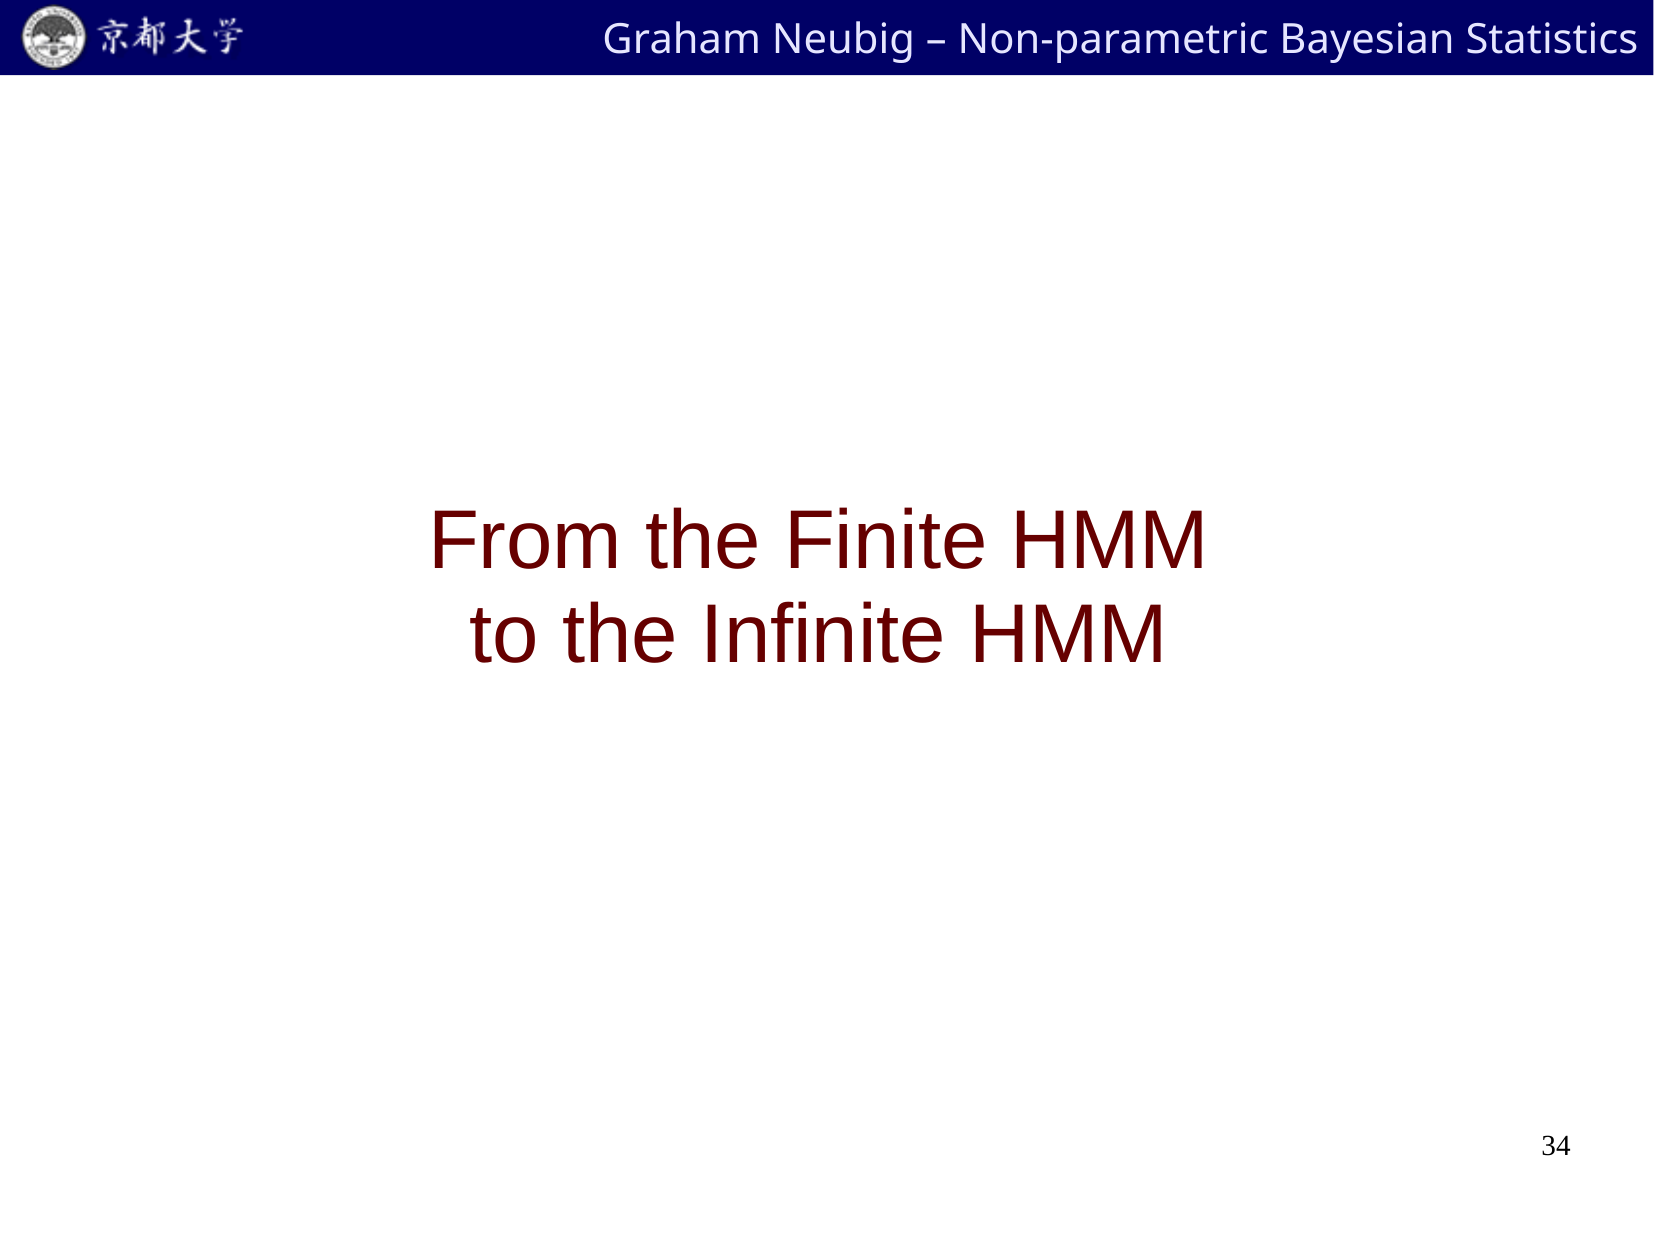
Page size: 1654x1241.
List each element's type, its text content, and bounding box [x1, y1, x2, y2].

picture [0, 0, 247, 70]
title From the Finite HMM to the Infinite HMM [75, 493, 1564, 680]
